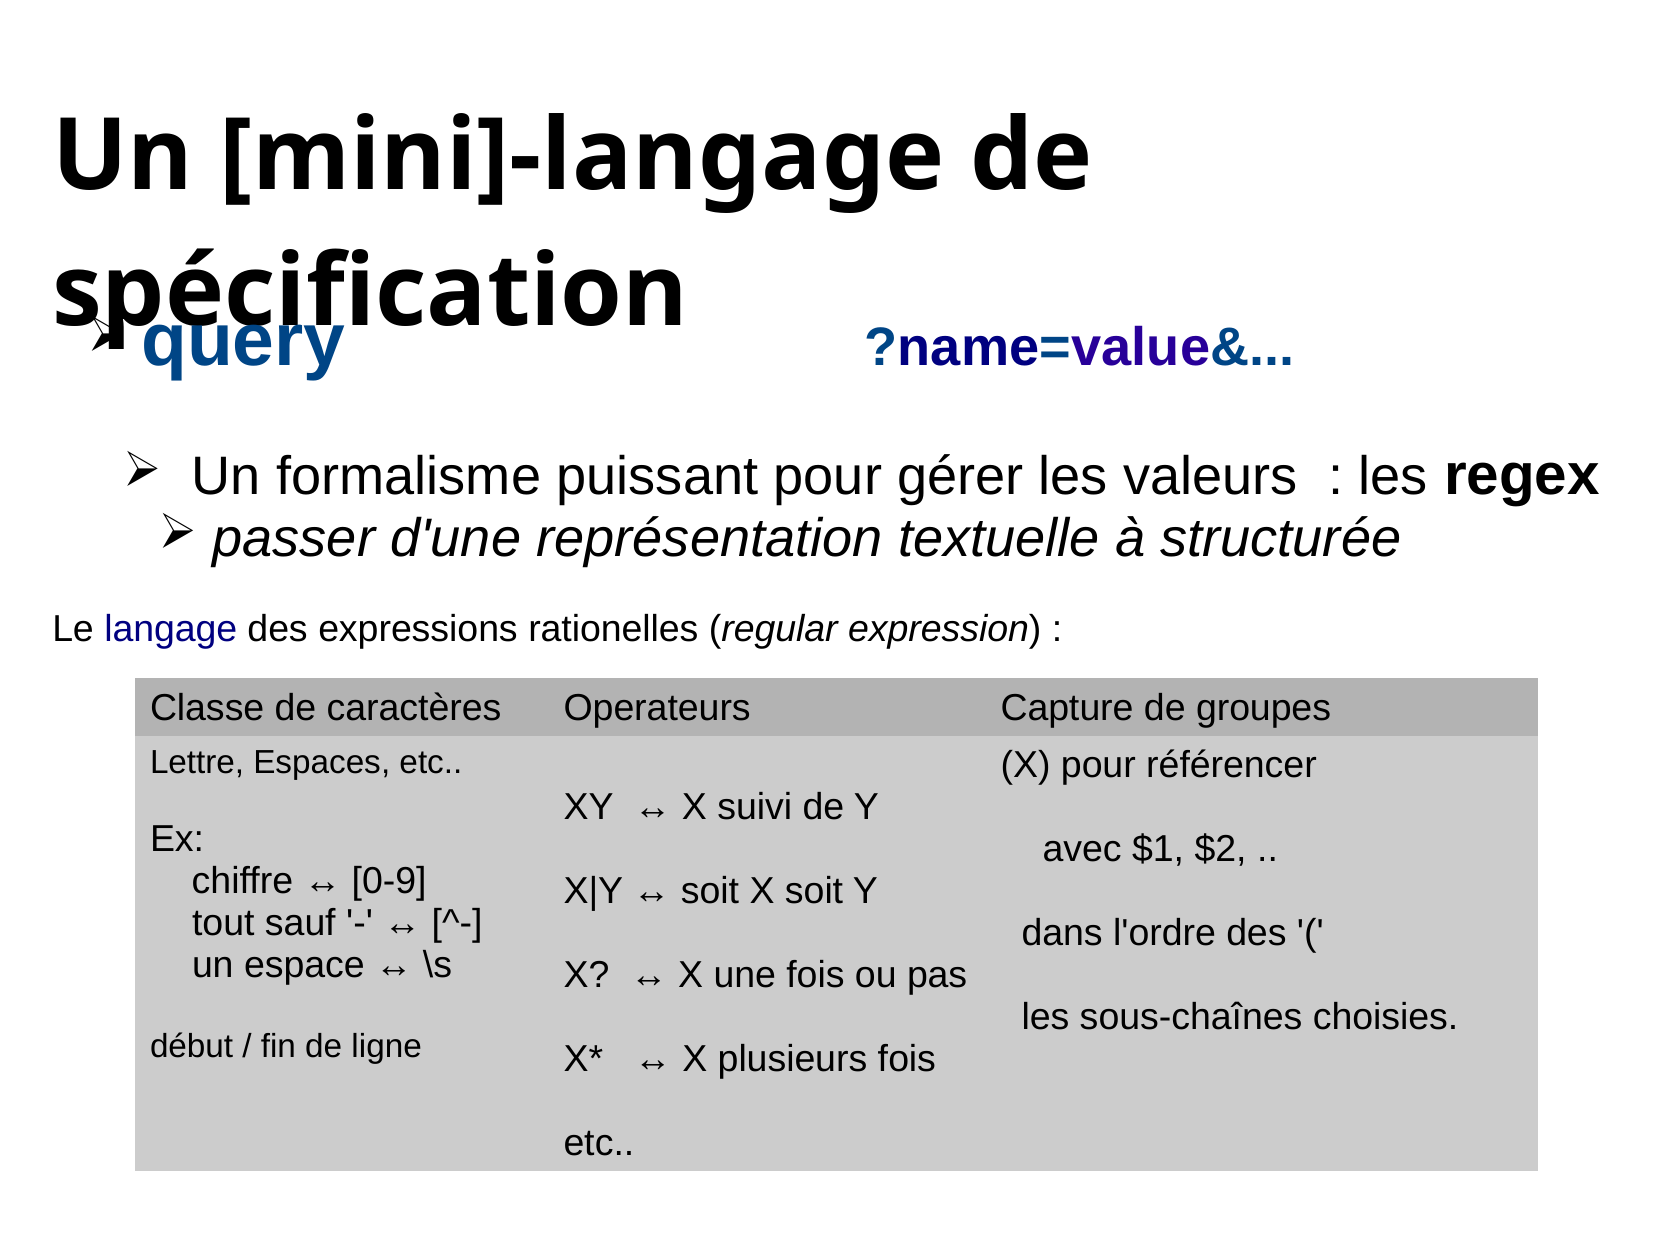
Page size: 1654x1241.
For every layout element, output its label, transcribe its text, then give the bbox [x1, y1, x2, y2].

text_box Un [mini]-langage de spécification [37, 75, 1613, 219]
table_cell Lettre, Espaces, etc.. Ex: chiffre ↔ [0-9] tout sauf '-' ↔ [^-] un espace ↔ \s début / fin de ligne [135, 736, 549, 1171]
table_cell XY ↔ X suivi de Y X|Y ↔ soit X soit Y X? ↔ X une fois ou pas X* ↔ X plusieurs fois etc.. [549, 736, 986, 1171]
text_box query ?name=value&... Un formalisme puissant pour gérer les valeurs : les regex passer d'une représentation textuelle à structurée [37, 225, 1616, 601]
table_cell (X) pour référencer avec $1, $2, .. dans l'ordre des '(' les sous-chaînes choisies. [986, 736, 1538, 1171]
table_header Classe de caractères [135, 678, 549, 736]
table_header Capture de groupes [986, 678, 1538, 736]
text_box Le langage des expressions rationelles (regular expression) : [37, 600, 1126, 657]
table_header Operateurs [549, 678, 986, 736]
